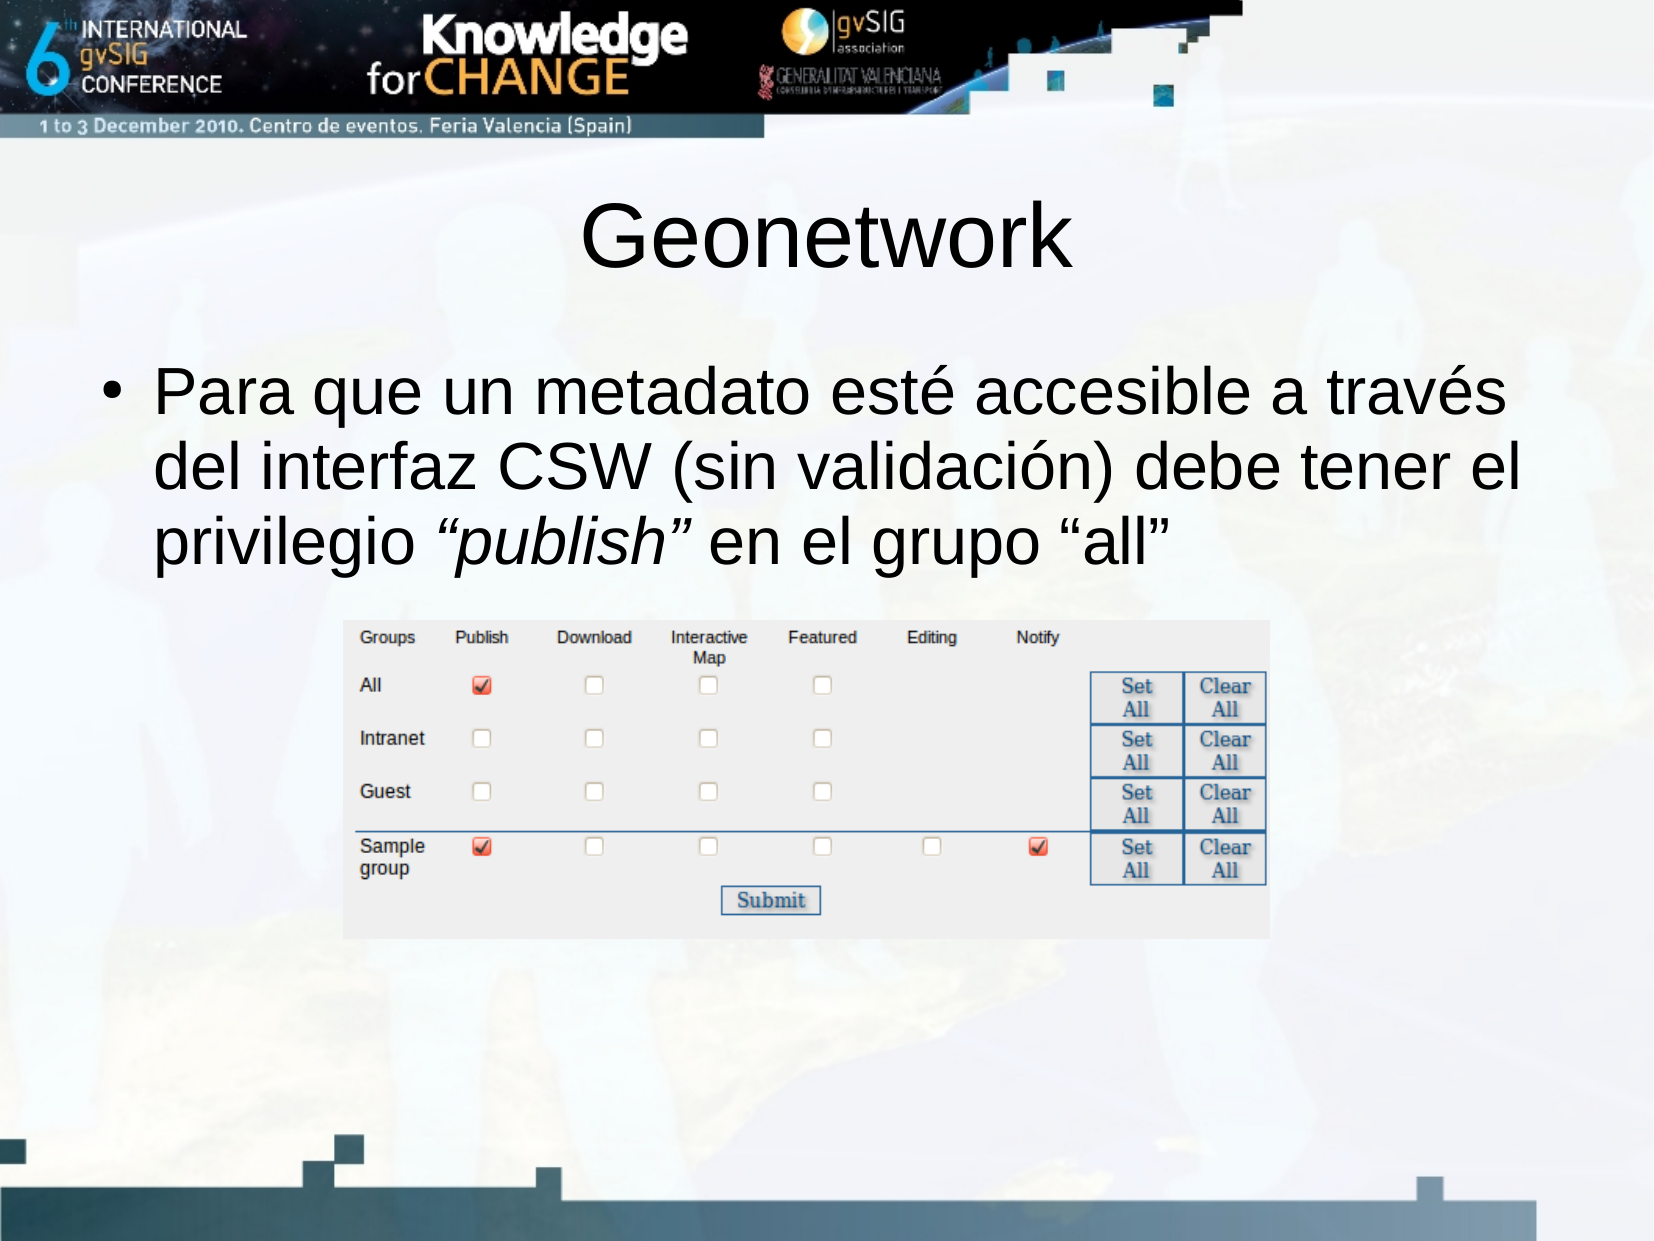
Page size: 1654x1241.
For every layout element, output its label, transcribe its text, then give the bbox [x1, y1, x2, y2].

picture [0, 0, 1654, 1241]
list Para que un metadato esté accesible a través del interfaz CSW (sin validación) debe tener el privilegio “publish” en el grupo “all” [82, 354, 1571, 1173]
title Geonetwork [82, 155, 1571, 318]
